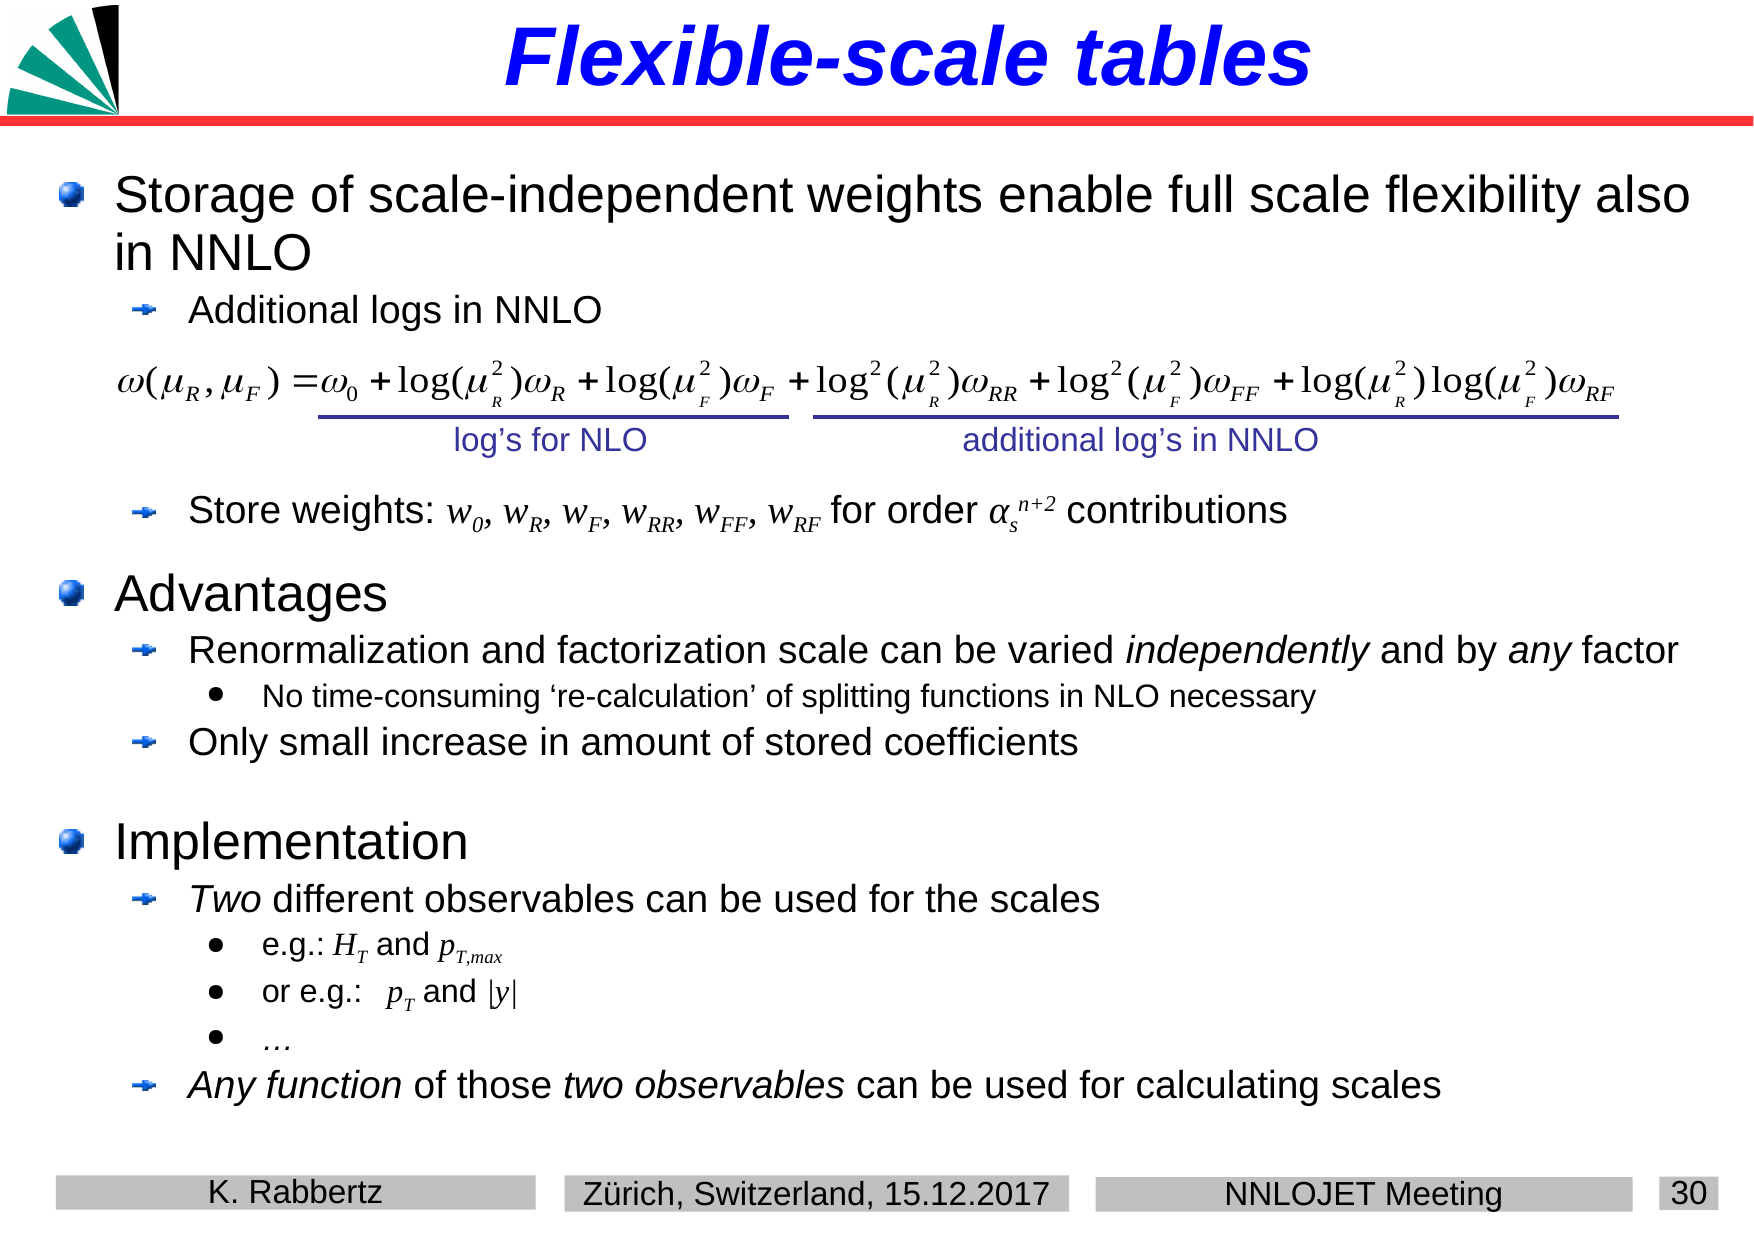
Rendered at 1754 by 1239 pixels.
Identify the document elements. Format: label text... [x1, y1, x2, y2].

title Flexible-scale tables [123, 0, 1697, 114]
picture [7, 5, 119, 116]
list Storage of scale-independent weights enable full scale flexibility also in NNLO Additional logs in NNLO Store weights: w0, wR, wF, wRR, wFF, wRF for order αsn+2 contributions Advantages Renormalization and factorization scale can be varied independently and by any factor No time-consuming ‘re-calculation’ of splitting functions in NLO necessary Only small increase in amount of stored coefficients Implementation Two different observables can be used for the scales e.g.: HT and pT,max or e.g.: pT and |y| … Any function of those two observables can be used for calculating scales [35, 157, 1720, 1127]
chart [111, 351, 1624, 415]
text_box additional log’s in NNLO [947, 410, 1335, 466]
text_box log’s for NLO [438, 410, 896, 466]
